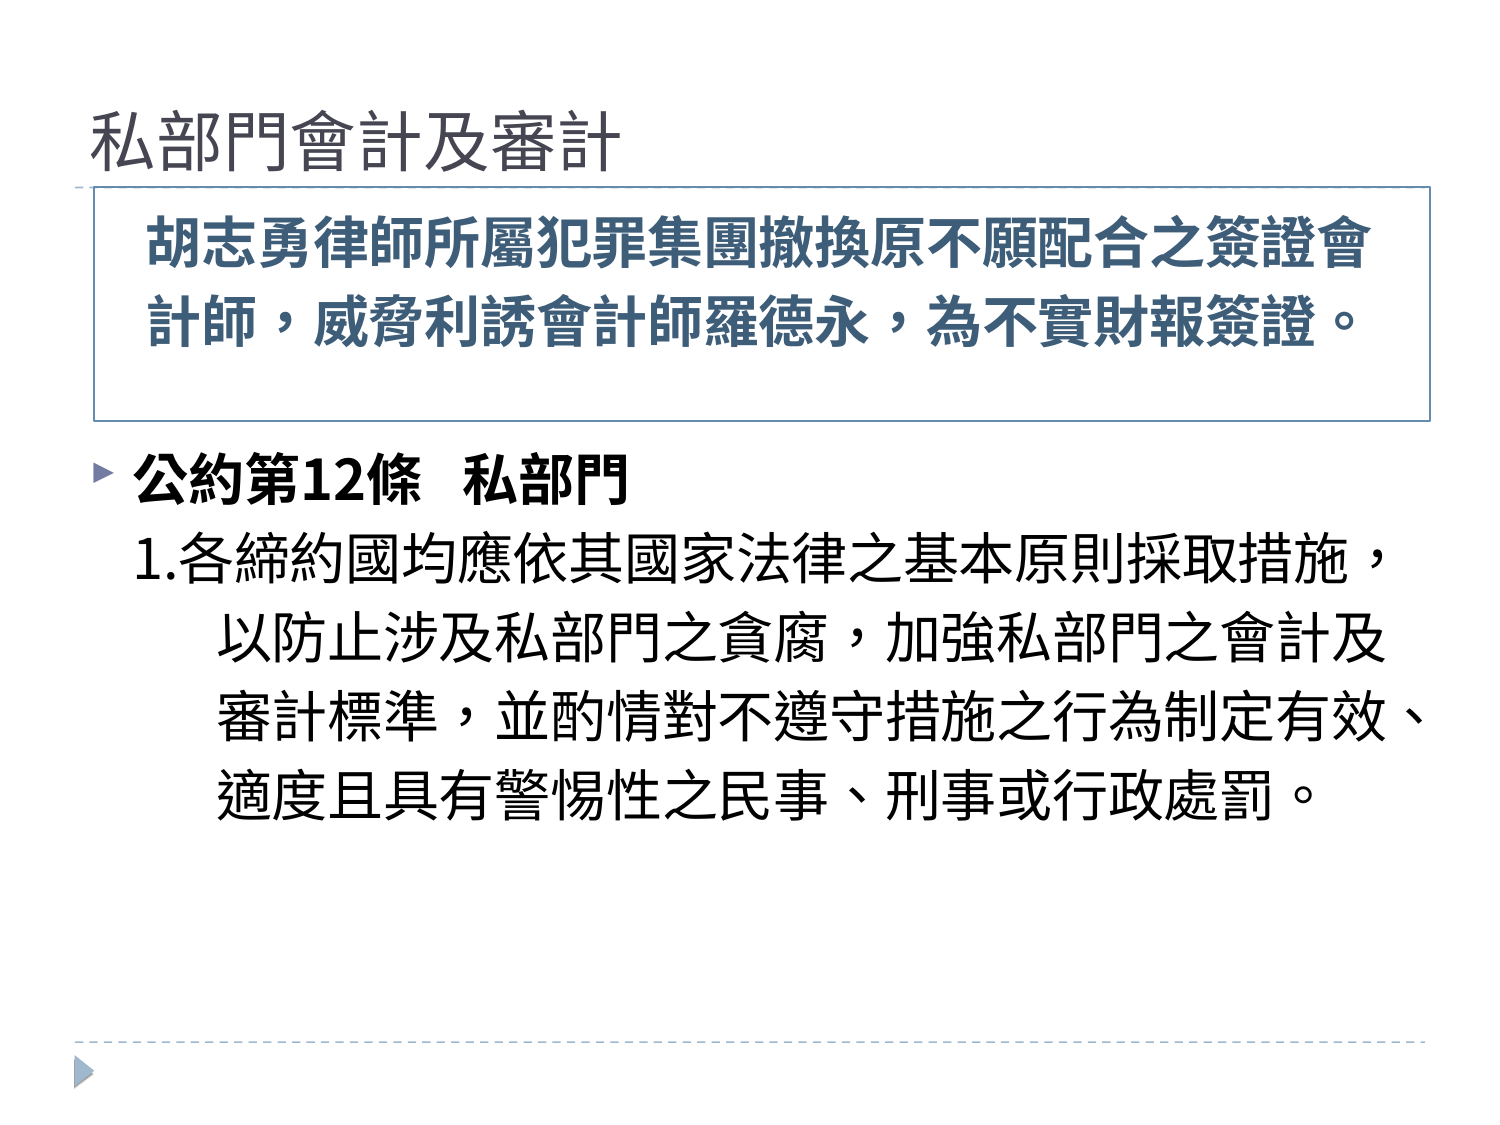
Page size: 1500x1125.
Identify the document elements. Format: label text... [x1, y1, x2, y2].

list 胡志勇律師所屬犯罪集團撤換原不願配合之簽證會 計師，威脅利誘會計師羅德永，為不實財報簽證。 公約第12條 私部門 1.各締約國均應依其國家法律之基本原則採取措施， 以防止涉及私部門之貪腐，加強私部門之會計及 審計標準，並酌情對不遵守措施之行為制定有效、 適度且具有警惕性之民事、刑事或行政處罰。 [95, 200, 1425, 420]
list 胡志勇律師所屬犯罪集團撤換原不願配合之簽證會 計師，威脅利誘會計師羅德永，為不實財報簽證。 公約第12條 私部門 1.各締約國均應依其國家法律之基本原則採取措施， 以防止涉及私部門之貪腐，加強私部門之會計及 審計標準，並酌情對不遵守措施之行為制定有效、 適度且具有警惕性之民事、刑事或行政處罰。 [75, 200, 1425, 1010]
title 私部門會計及審計 [75, 24, 1425, 188]
